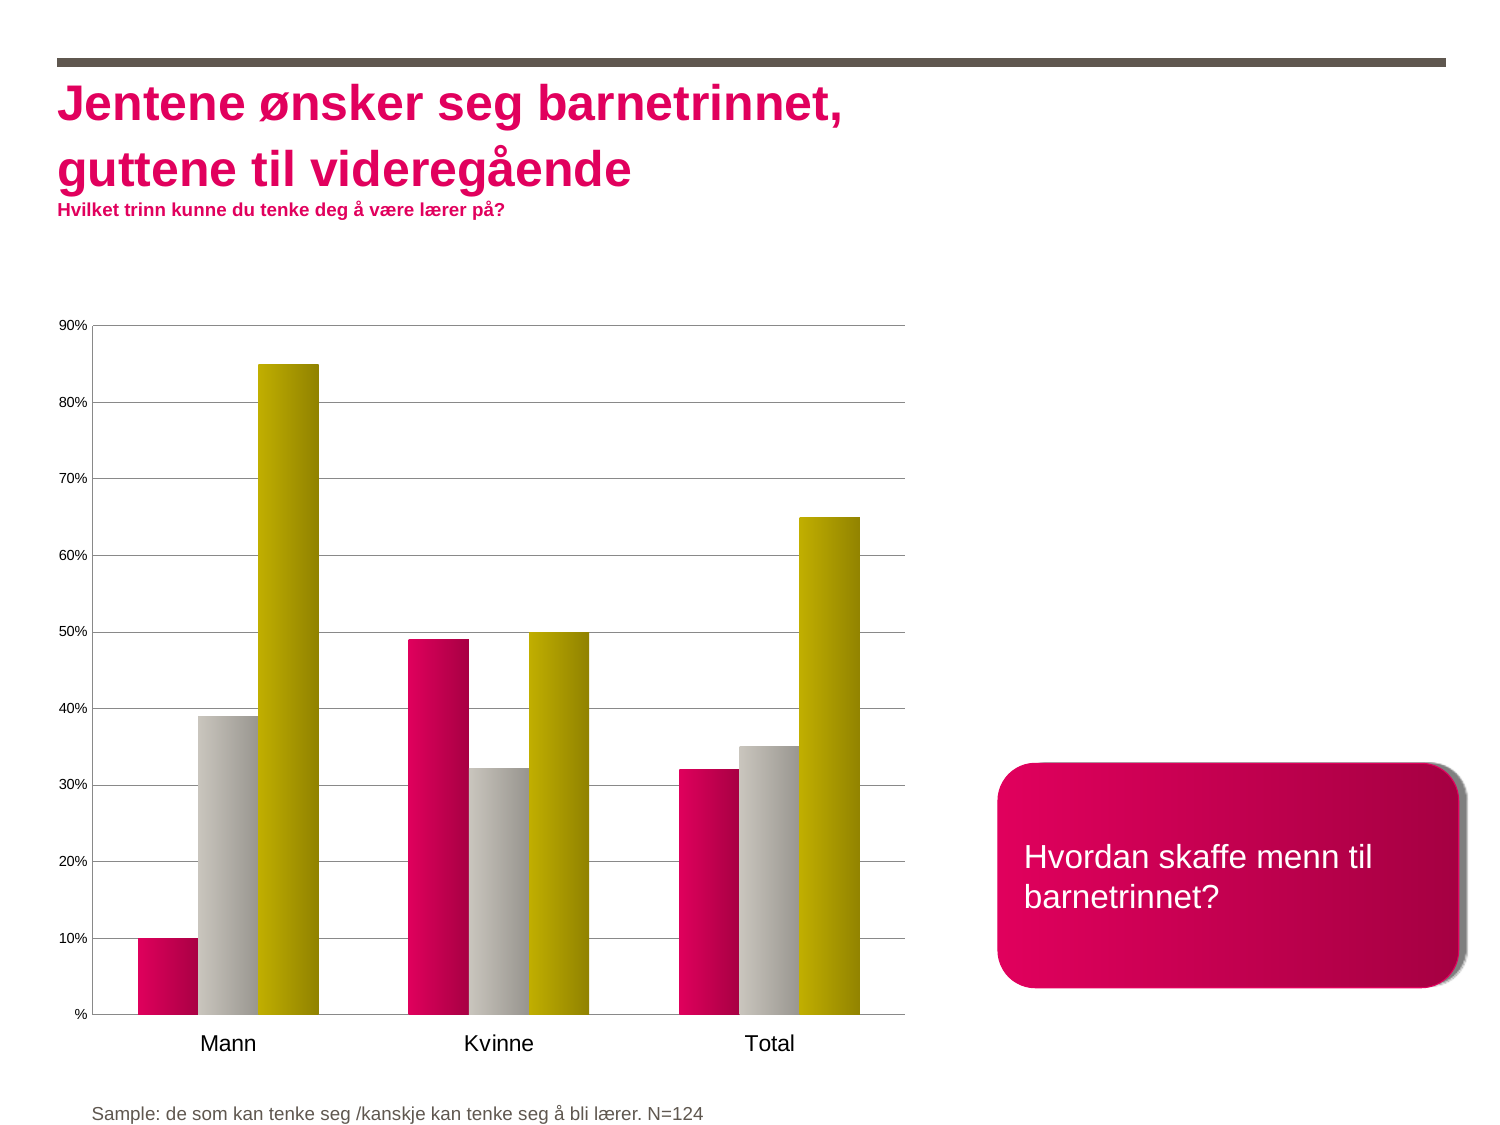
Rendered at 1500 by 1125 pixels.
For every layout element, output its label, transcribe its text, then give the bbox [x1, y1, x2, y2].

text_box Hvordan skaffe menn til barnetrinnet? [997, 763, 1459, 988]
title Jentene ønsker seg barnetrinnet, guttene til videregående Hvilket trinn kunne du tenke deg å være lærer på? [57, 64, 939, 232]
chart [41, 302, 923, 1072]
text_box Sample: de som kan tenke seg /kanskje kan tenke seg å bli lærer. N=124 [76, 1094, 940, 1125]
